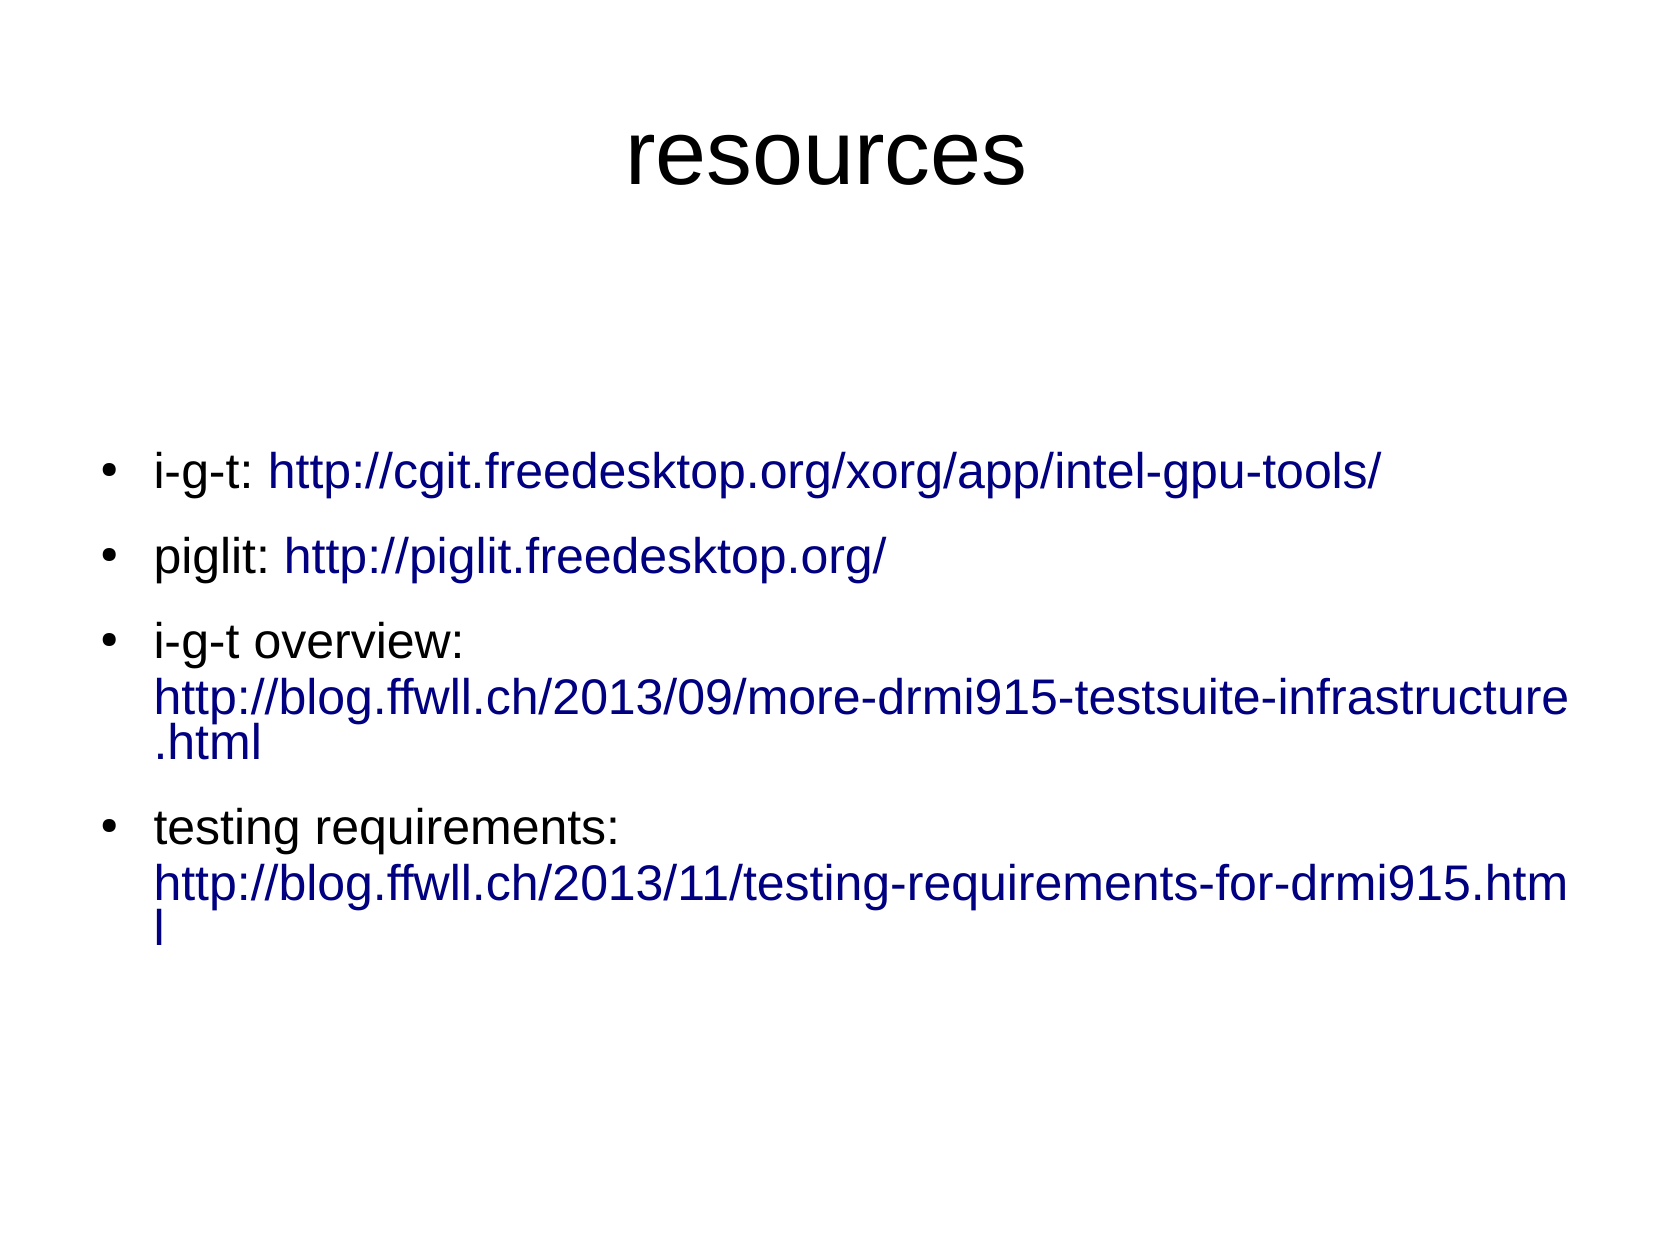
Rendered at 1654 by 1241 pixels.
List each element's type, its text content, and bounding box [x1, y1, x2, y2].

list i-g-t: http://cgit.freedesktop.org/xorg/app/intel-gpu-tools/ piglit: http://piglit.freedesktop.org/ i-g-t overview: http://blog.ffwll.ch/2013/09/more-drmi915-testsuite-infrastructure.html testing requirements: http://blog.ffwll.ch/2013/11/testing-requirements-for-drmi915.html [82, 442, 1571, 1032]
title resources [82, 49, 1571, 257]
